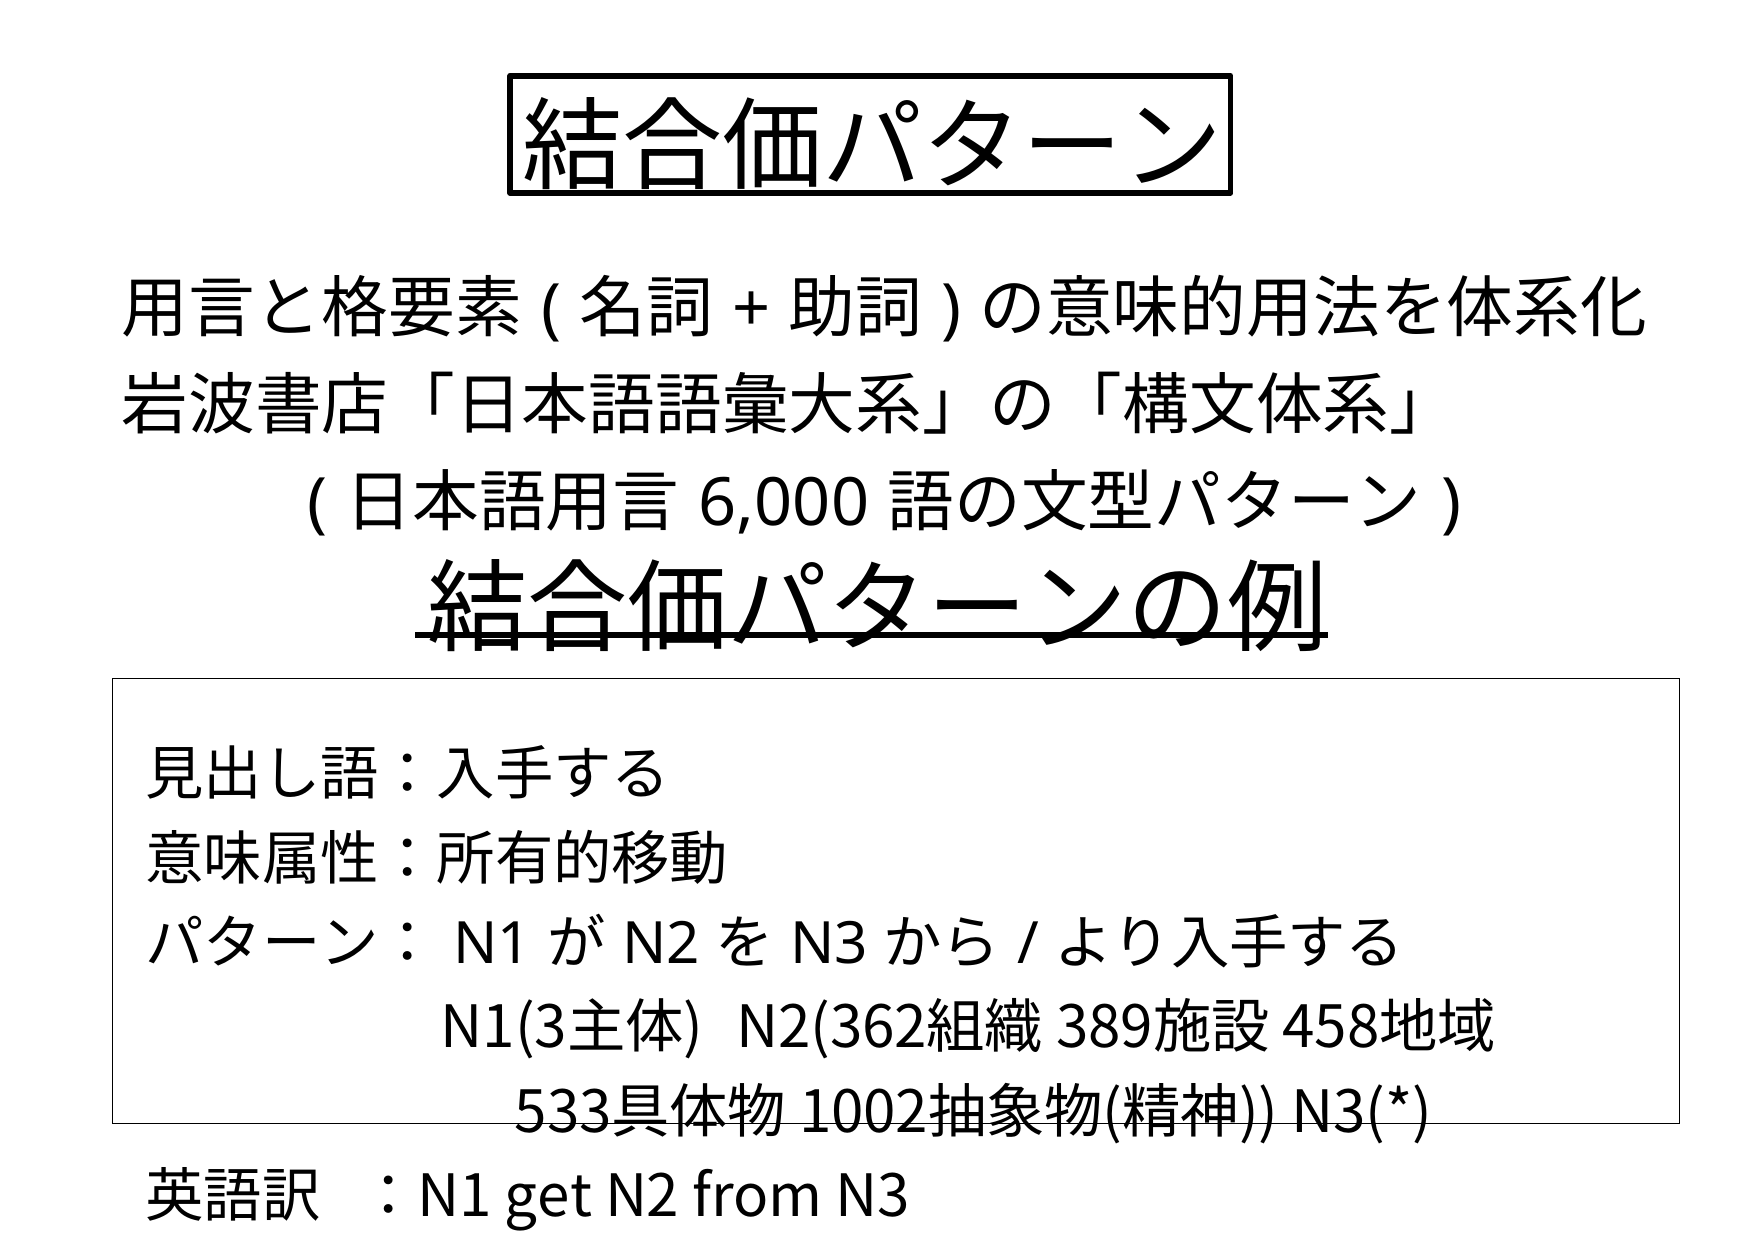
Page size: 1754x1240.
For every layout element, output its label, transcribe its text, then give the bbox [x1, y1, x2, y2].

title 結合価パターン [124, 34, 1622, 242]
text_box 見出し語：入手する 意味属性：所有的移動 パターン：N1がN2をN3から/より入手する N1(3主体) N2(362組織 389施設 458地域 533具体物 1002抽象物(精神)) N3(*) 英語訳 ：N1 get N2 from N3 [113, 727, 1679, 1123]
text_box 用言と格要素(名詞+助詞)の意味的用法を体系化 岩波書店「日本語語彙大系」の「構文体系」 (日本語用言6,000語の文型パターン) [121, 253, 1670, 494]
text_box 結合価パターンの例 [427, 527, 1328, 632]
text_box 結合価パターンの例 [427, 638, 1328, 648]
text_box 見出し語：入手する 意味属性：所有的移動 パターン：N1がN2をN3から/より入手する N1(3主体) N2(362組織 389施設 458地域 533具体物 1002抽象物(精神)) N3(*) 英語訳 ：N1 get N2 from N3 [71, 727, 1713, 1146]
